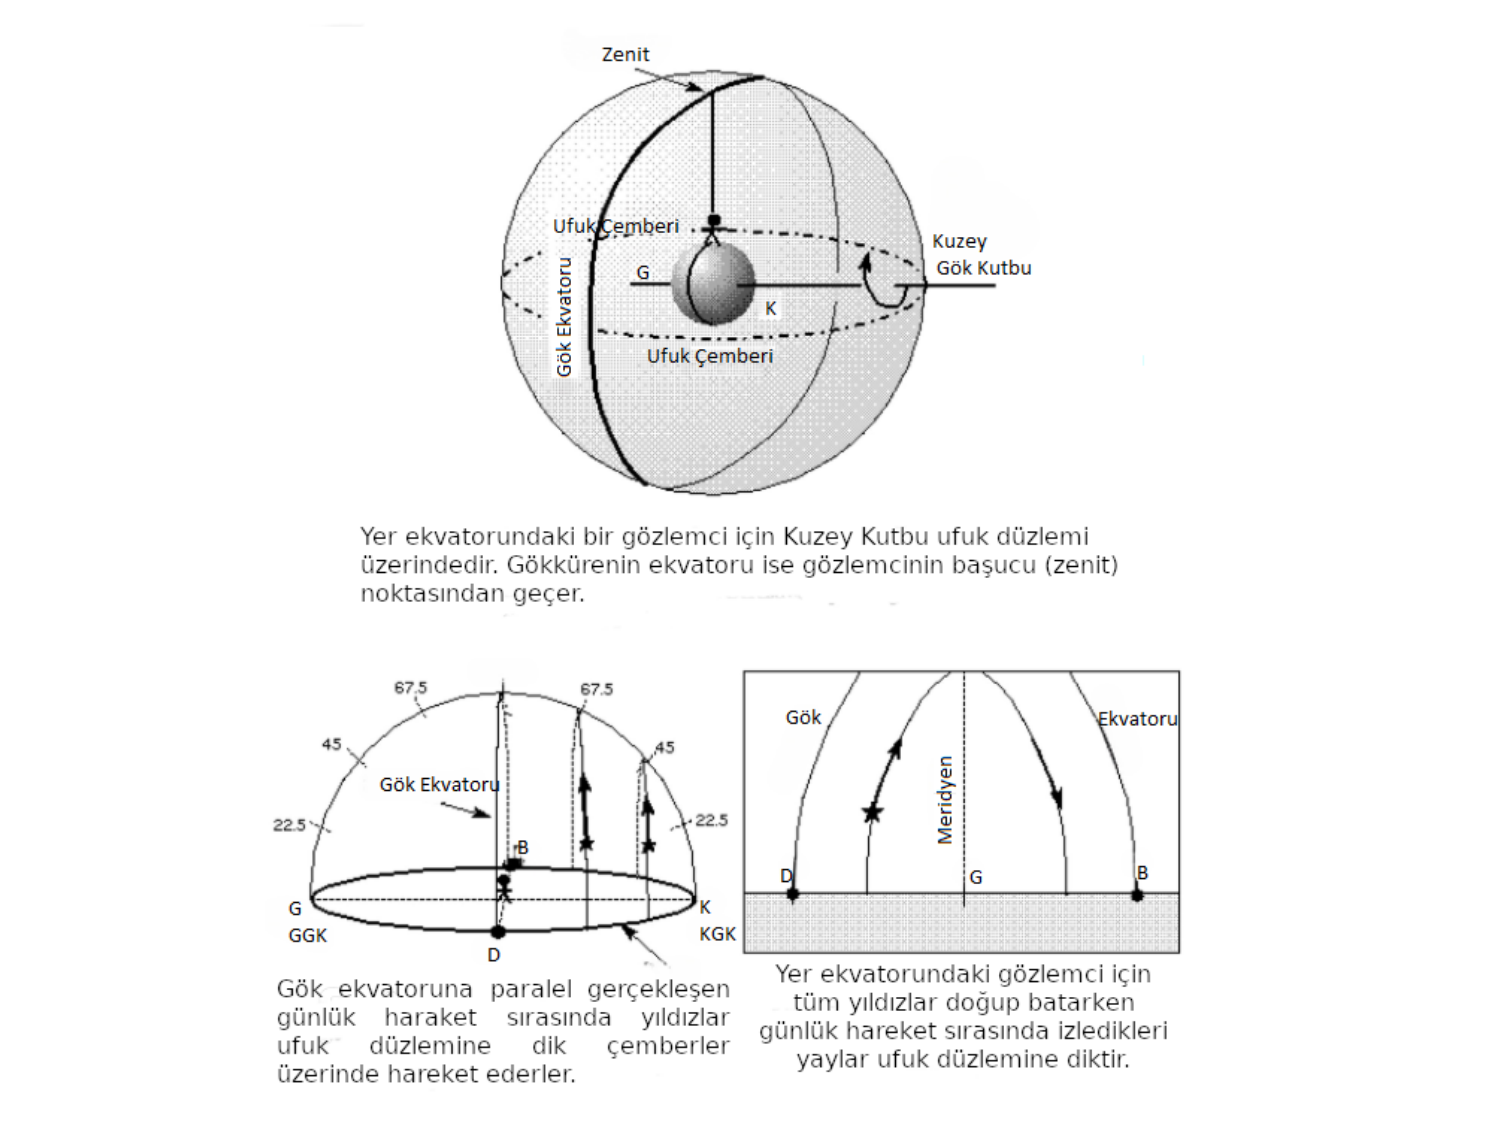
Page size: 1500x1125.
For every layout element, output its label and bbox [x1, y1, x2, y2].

picture [244, 21, 1216, 1108]
